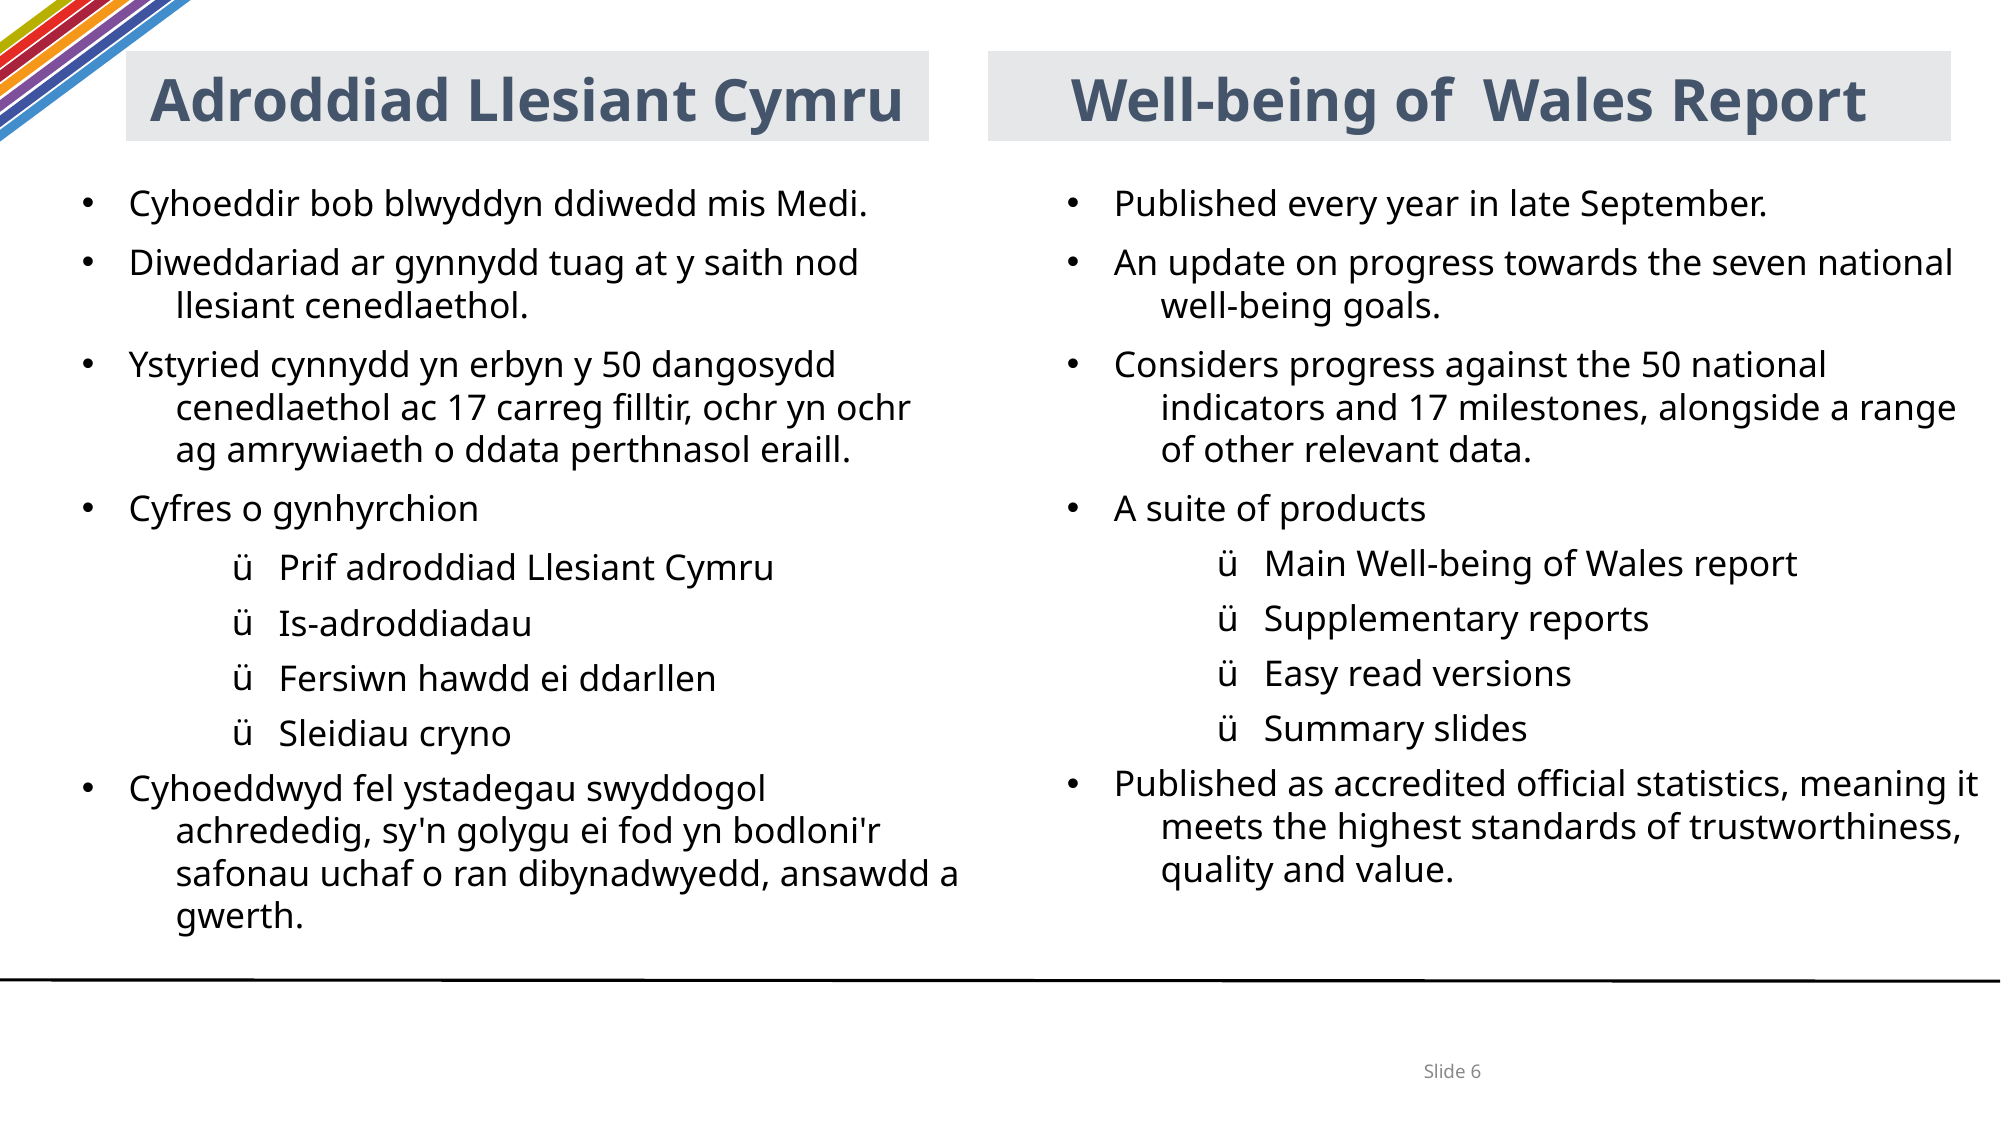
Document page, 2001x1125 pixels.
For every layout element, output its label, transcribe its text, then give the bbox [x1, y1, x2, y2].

text_box Well-being of Wales Report [988, 51, 1951, 141]
text_box Published every year in late September. An update on progress towards the seven national well-being goals. Considers progress against the 50 national indicators and 17 milestones, alongside a range of other relevant data. A suite of products Main Well-being of Wales report Supplementary reports Easy read versions Summary slides Published as accredited official statistics, meaning it meets the highest standards of trustworthiness, quality and value. [1051, 173, 2000, 904]
text_box Adroddiad Llesiant Cymru [126, 51, 929, 141]
text_box Cyhoeddir bob blwyddyn ddiwedd mis Medi. Diweddariad ar gynnydd tuag at y saith nod llesiant cenedlaethol. Ystyried cynnydd yn erbyn y 50 dangosydd cenedlaethol ac 17 carreg filltir, ochr yn ochr ag amrywiaeth o ddata perthnasol eraill. Cyfres o gynhyrchion Prif adroddiad Llesiant Cymru Is-adroddiadau Fersiwn hawdd ei ddarllen Sleidiau cryno Cyhoeddwyd fel ystadegau swyddogol achrededig, sy'n golygu ei fod yn bodloni'r safonau uchaf o ran dibynadwyedd, ansawdd a gwerth. [66, 173, 977, 908]
